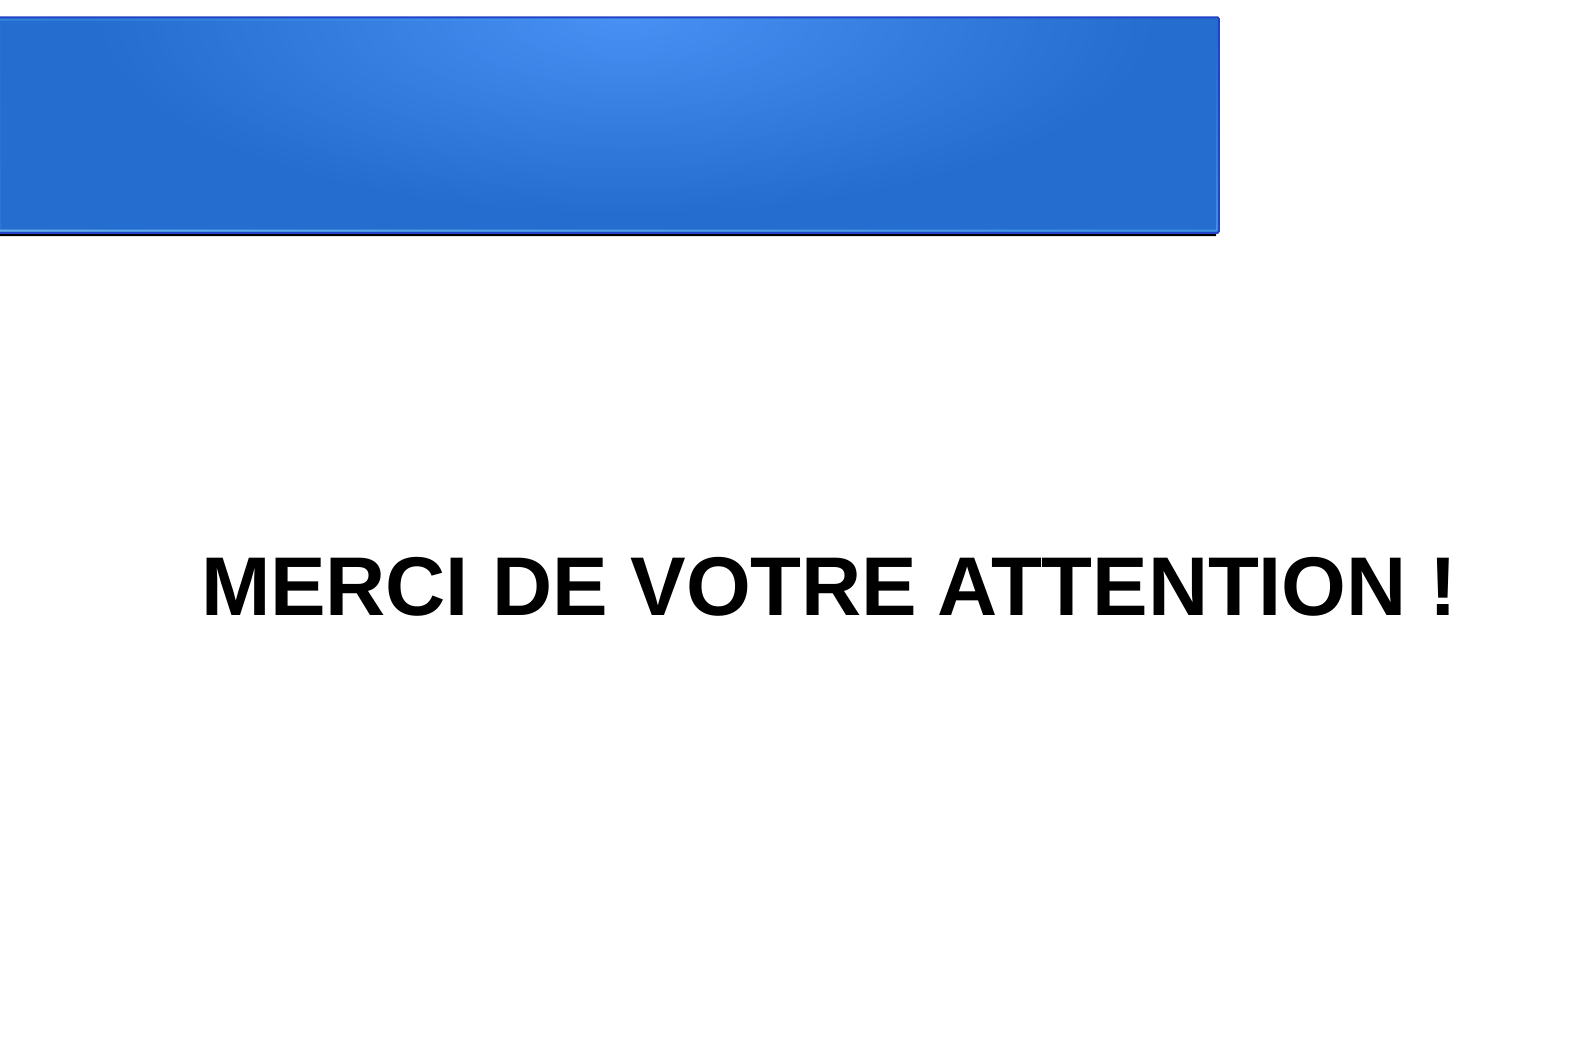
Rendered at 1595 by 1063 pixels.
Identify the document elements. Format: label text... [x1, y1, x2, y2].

list MERCI DE VOTRE ATTENTION ! [76, 539, 1512, 709]
